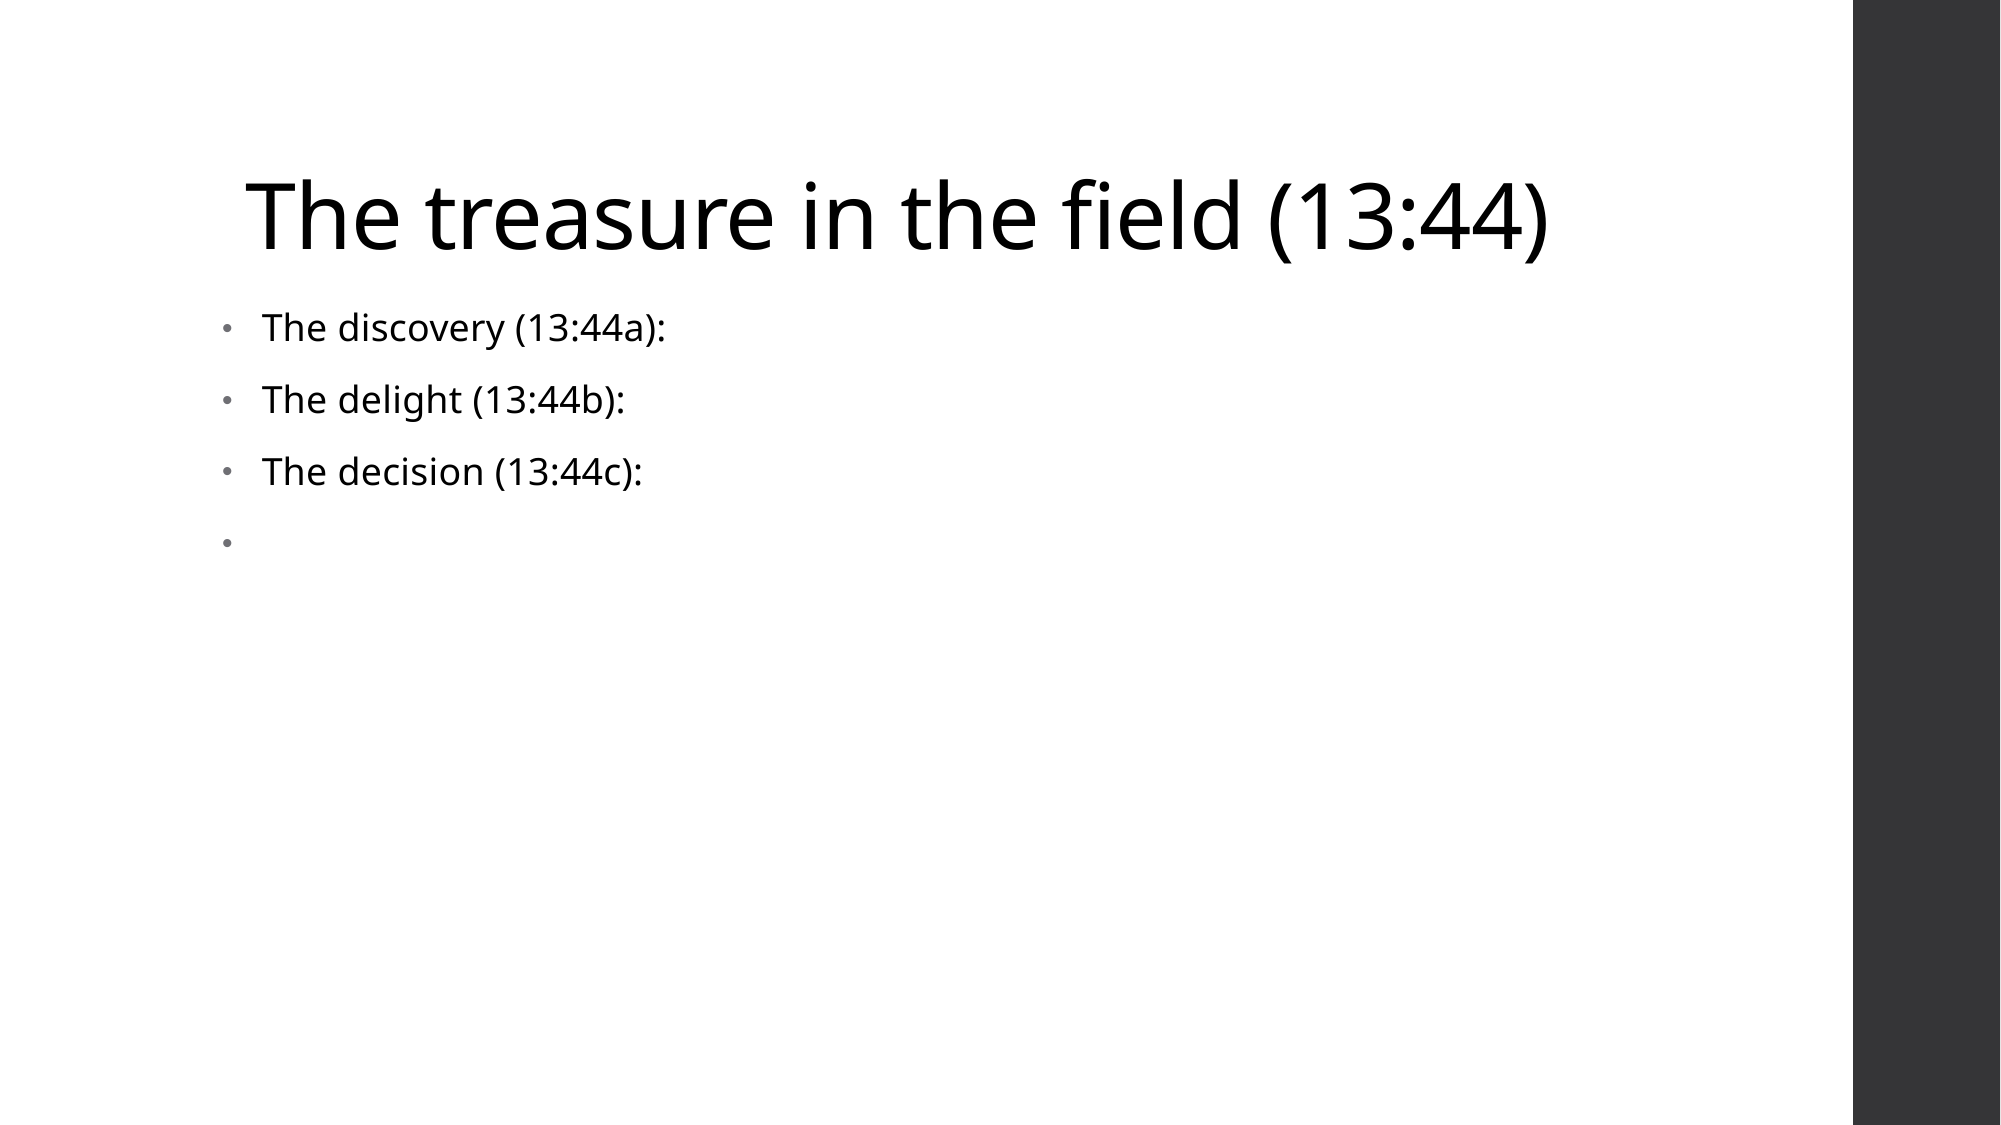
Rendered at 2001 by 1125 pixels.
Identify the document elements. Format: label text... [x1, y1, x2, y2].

title The treasure in the field (13:44) [206, 60, 1797, 278]
list The discovery (13:44a): The delight (13:44b): The decision (13:44c): [206, 299, 1617, 1014]
